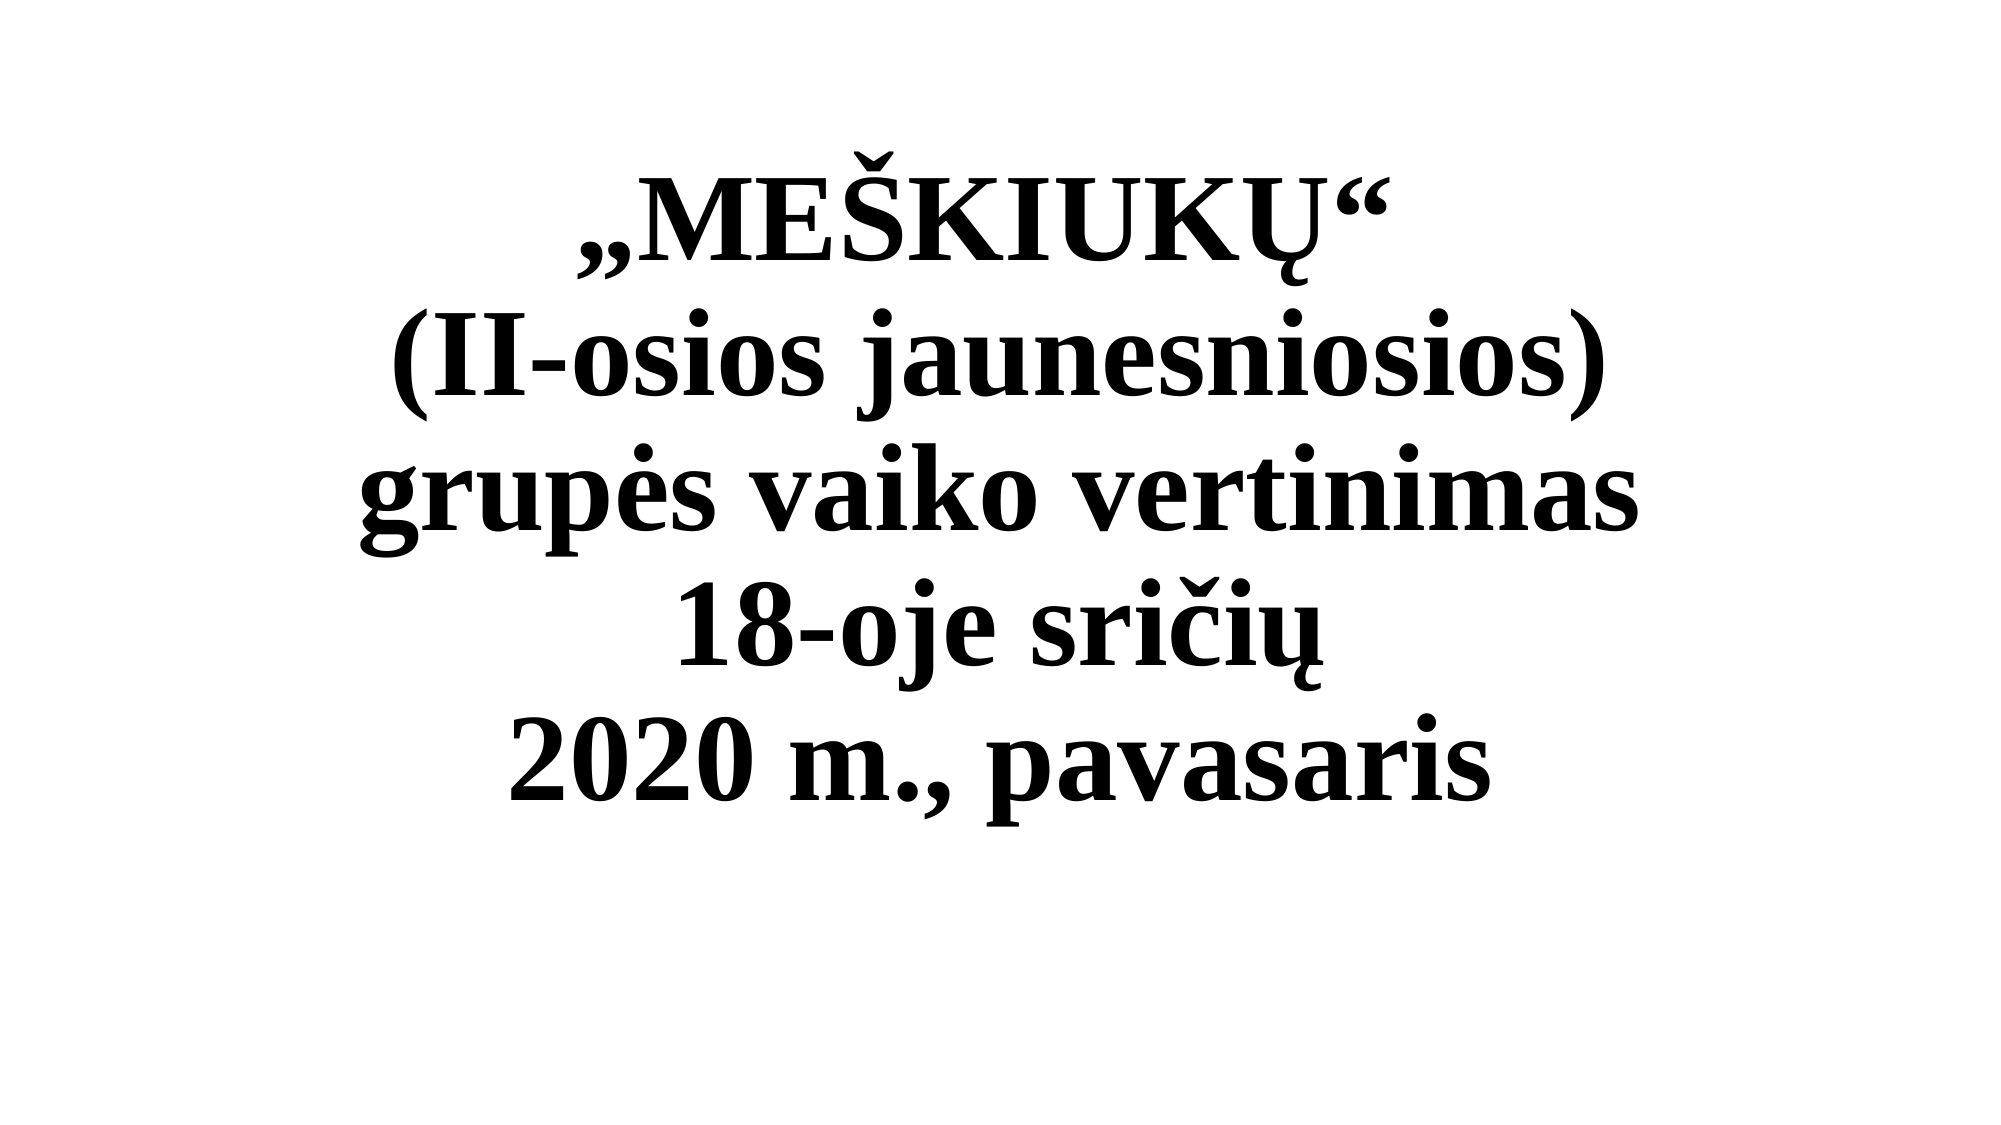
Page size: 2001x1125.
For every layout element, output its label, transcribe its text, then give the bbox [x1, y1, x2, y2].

title „MEŠKIUKŲ“ (II-osios jaunesniosios) grupės vaiko vertinimas 18-oje sričių 2020 m., pavasaris [249, 63, 1750, 835]
